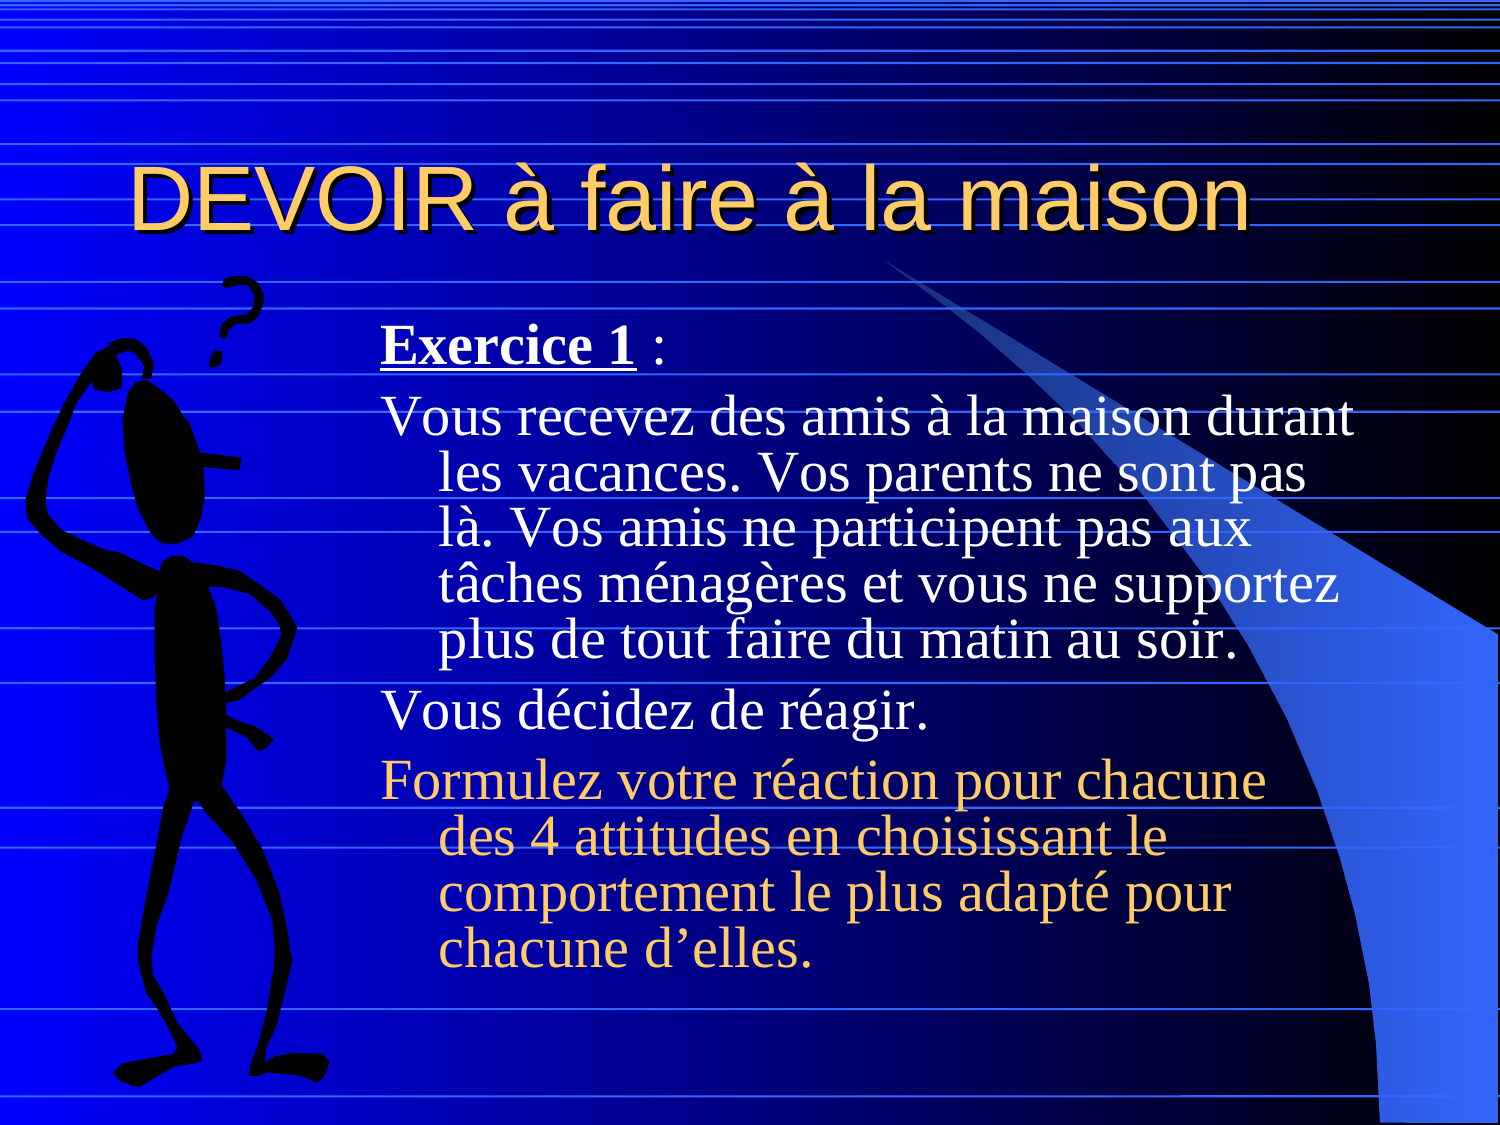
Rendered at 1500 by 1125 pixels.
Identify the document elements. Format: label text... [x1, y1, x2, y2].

list Exercice 1 : Vous recevez des amis à la maison durant les vacances. Vos parents ne sont pas là. Vos amis ne participent pas aux tâches ménagères et vous ne supportez plus de tout faire du matin au soir. Vous décidez de réagir. Formulez votre réaction pour chacune des 4 attitudes en choisissant le comportement le plus adapté pour chacune d’elles. [350, 312, 1388, 988]
picture [24, 275, 330, 1088]
title DEVOIR à faire à la maison [111, 99, 1438, 288]
